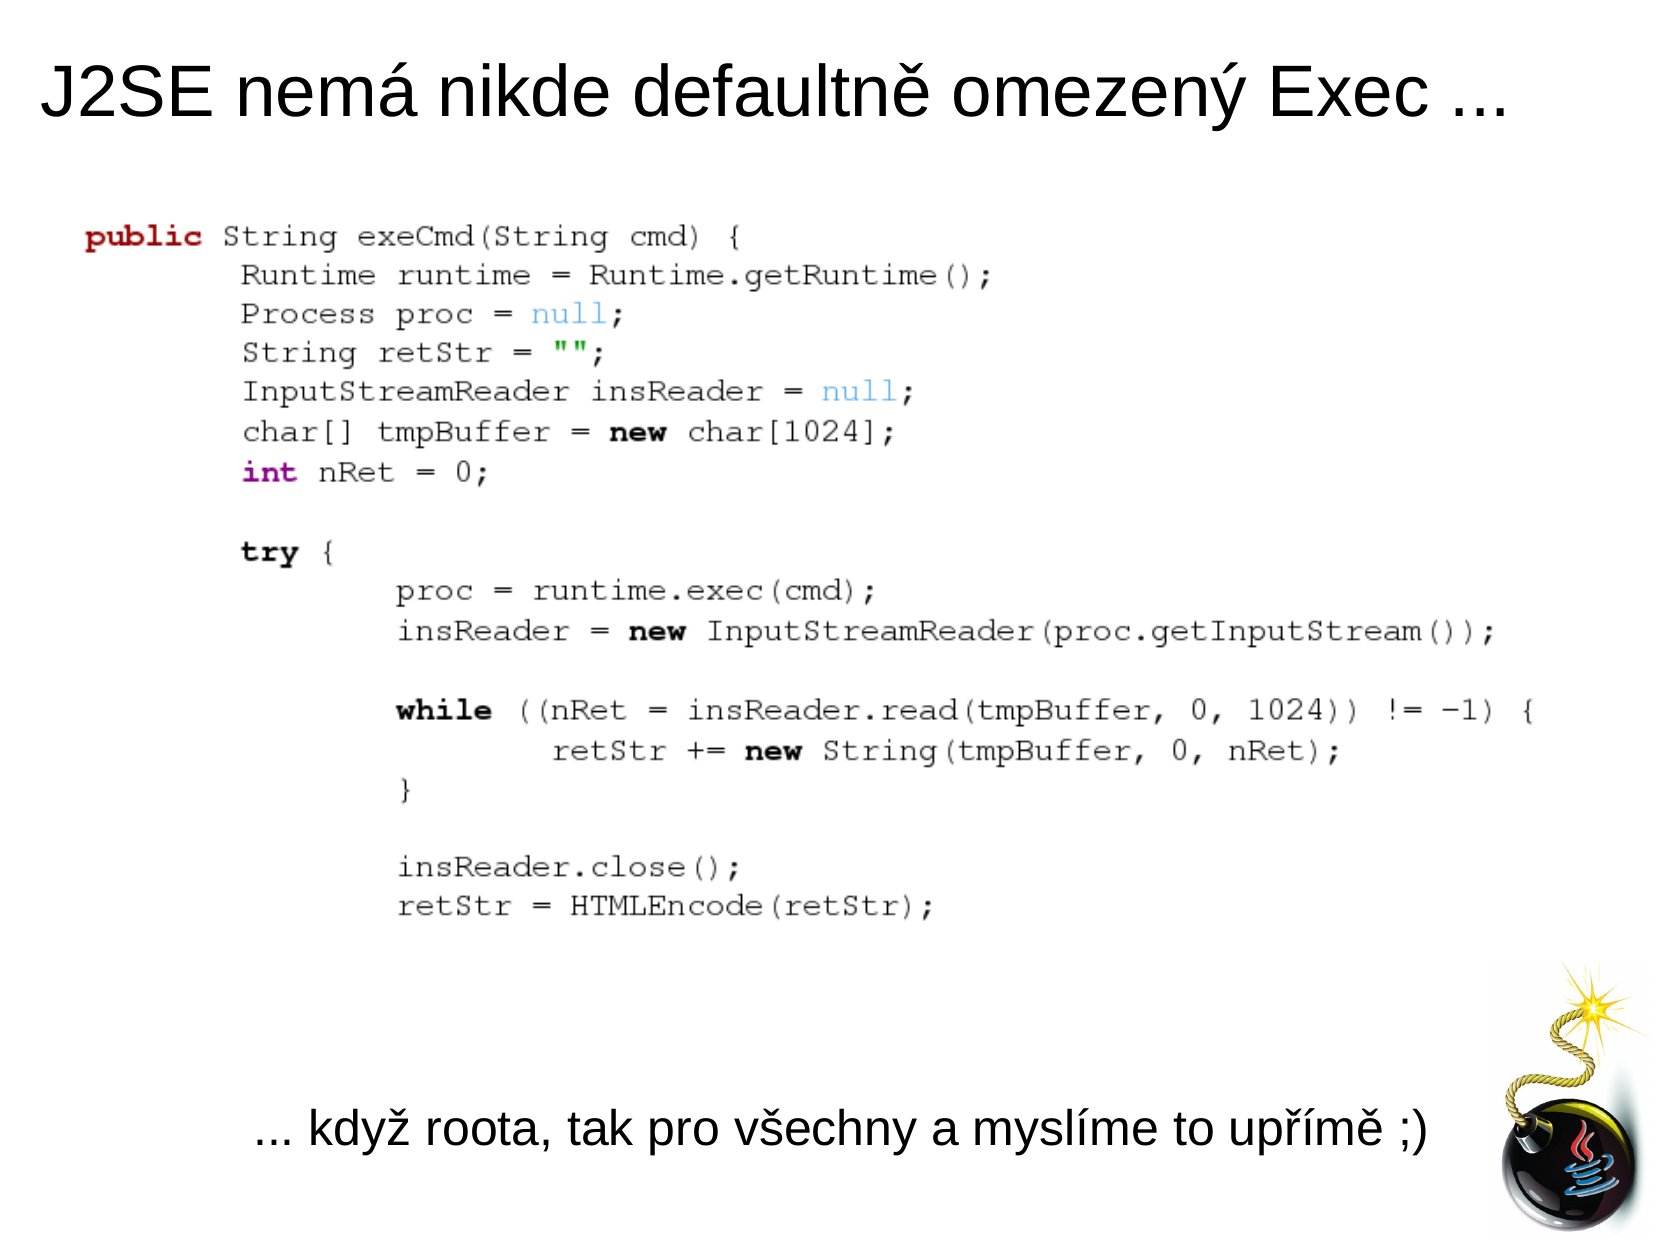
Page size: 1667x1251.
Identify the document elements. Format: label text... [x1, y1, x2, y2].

picture [1492, 960, 1654, 1241]
picture [83, 216, 1582, 926]
list ... když roota, tak pro všechny a myslíme to upřímě ;) [57, 1099, 1492, 1197]
title J2SE nemá nikde defaultně omezený Exec ... [40, 50, 1626, 200]
